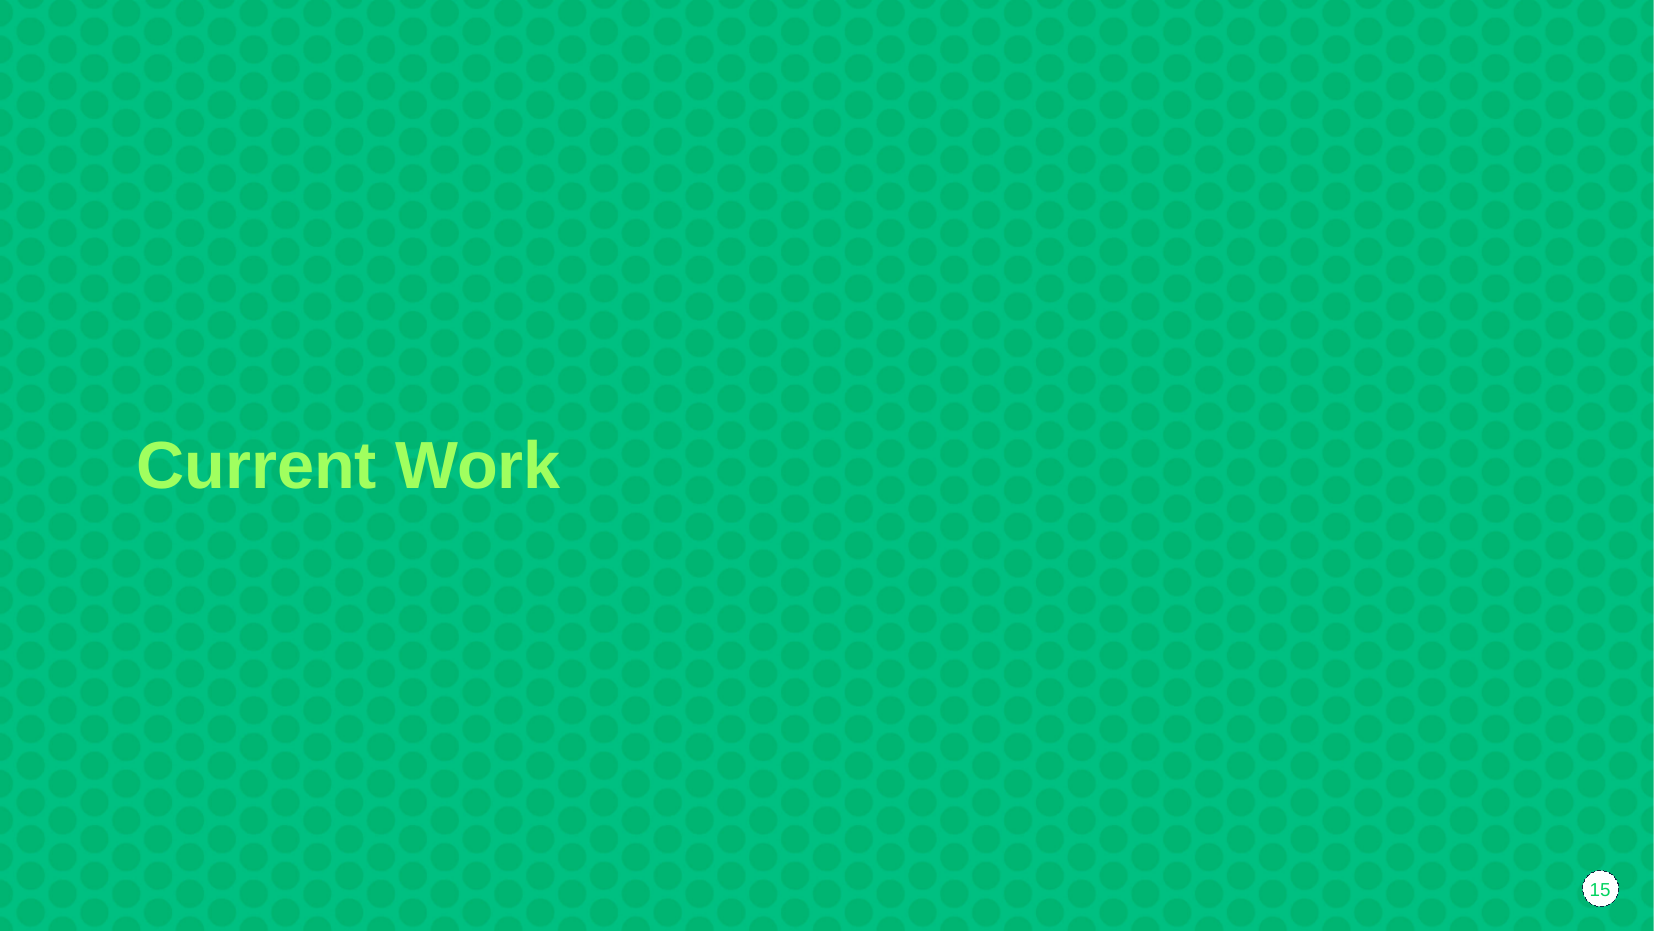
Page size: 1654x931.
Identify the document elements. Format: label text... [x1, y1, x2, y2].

picture [0, 0, 1654, 931]
title Current Work [121, 387, 1531, 543]
